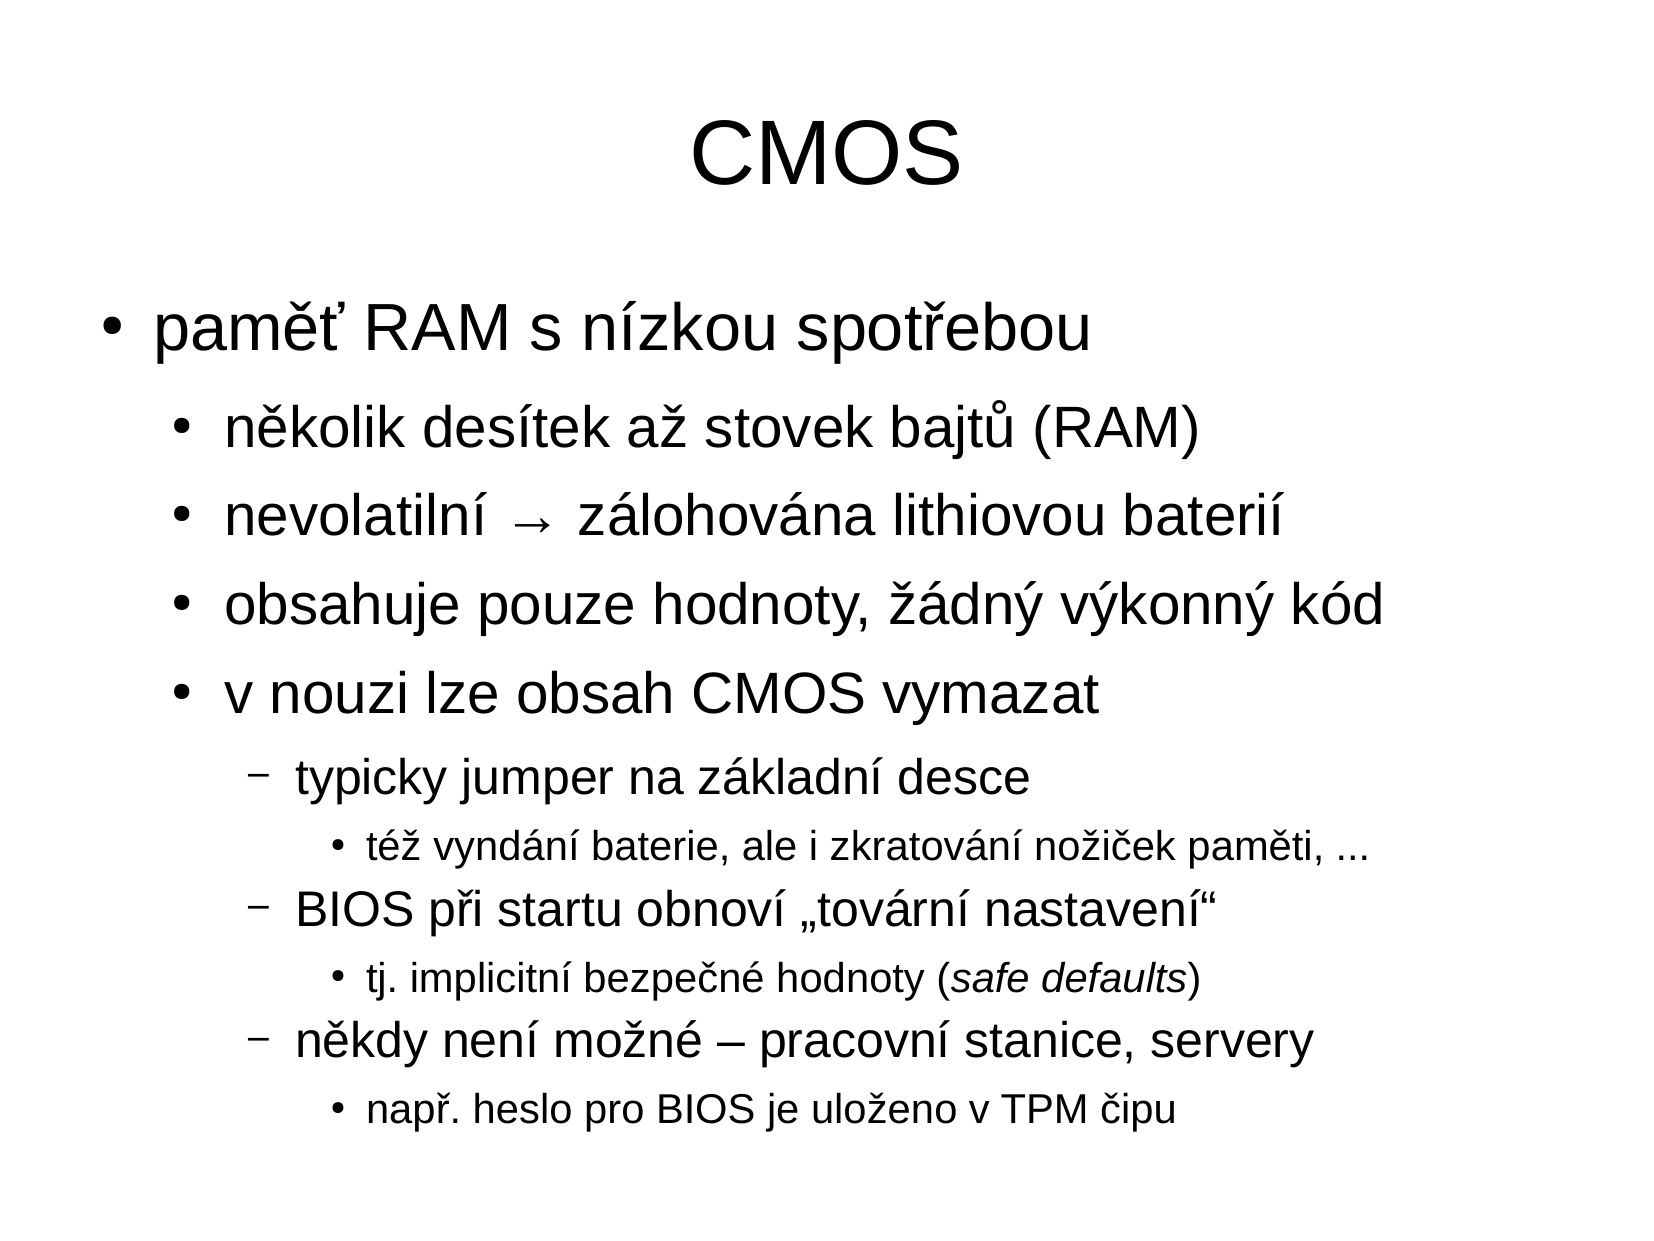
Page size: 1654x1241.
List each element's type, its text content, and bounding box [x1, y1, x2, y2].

list paměť RAM s nízkou spotřebou několik desítek až stovek bajtů (RAM) nevolatilní → zálohována lithiovou baterií obsahuje pouze hodnoty, žádný výkonný kód v nouzi lze obsah CMOS vymazat typicky jumper na základní desce též vyndání baterie, ale i zkratování nožiček paměti, ... BIOS při startu obnoví „tovární nastavení“ tj. implicitní bezpečné hodnoty (safe defaults) někdy není možné – pracovní stanice, servery např. heslo pro BIOS je uloženo v TPM čipu [82, 290, 1571, 1133]
title CMOS [82, 49, 1571, 257]
